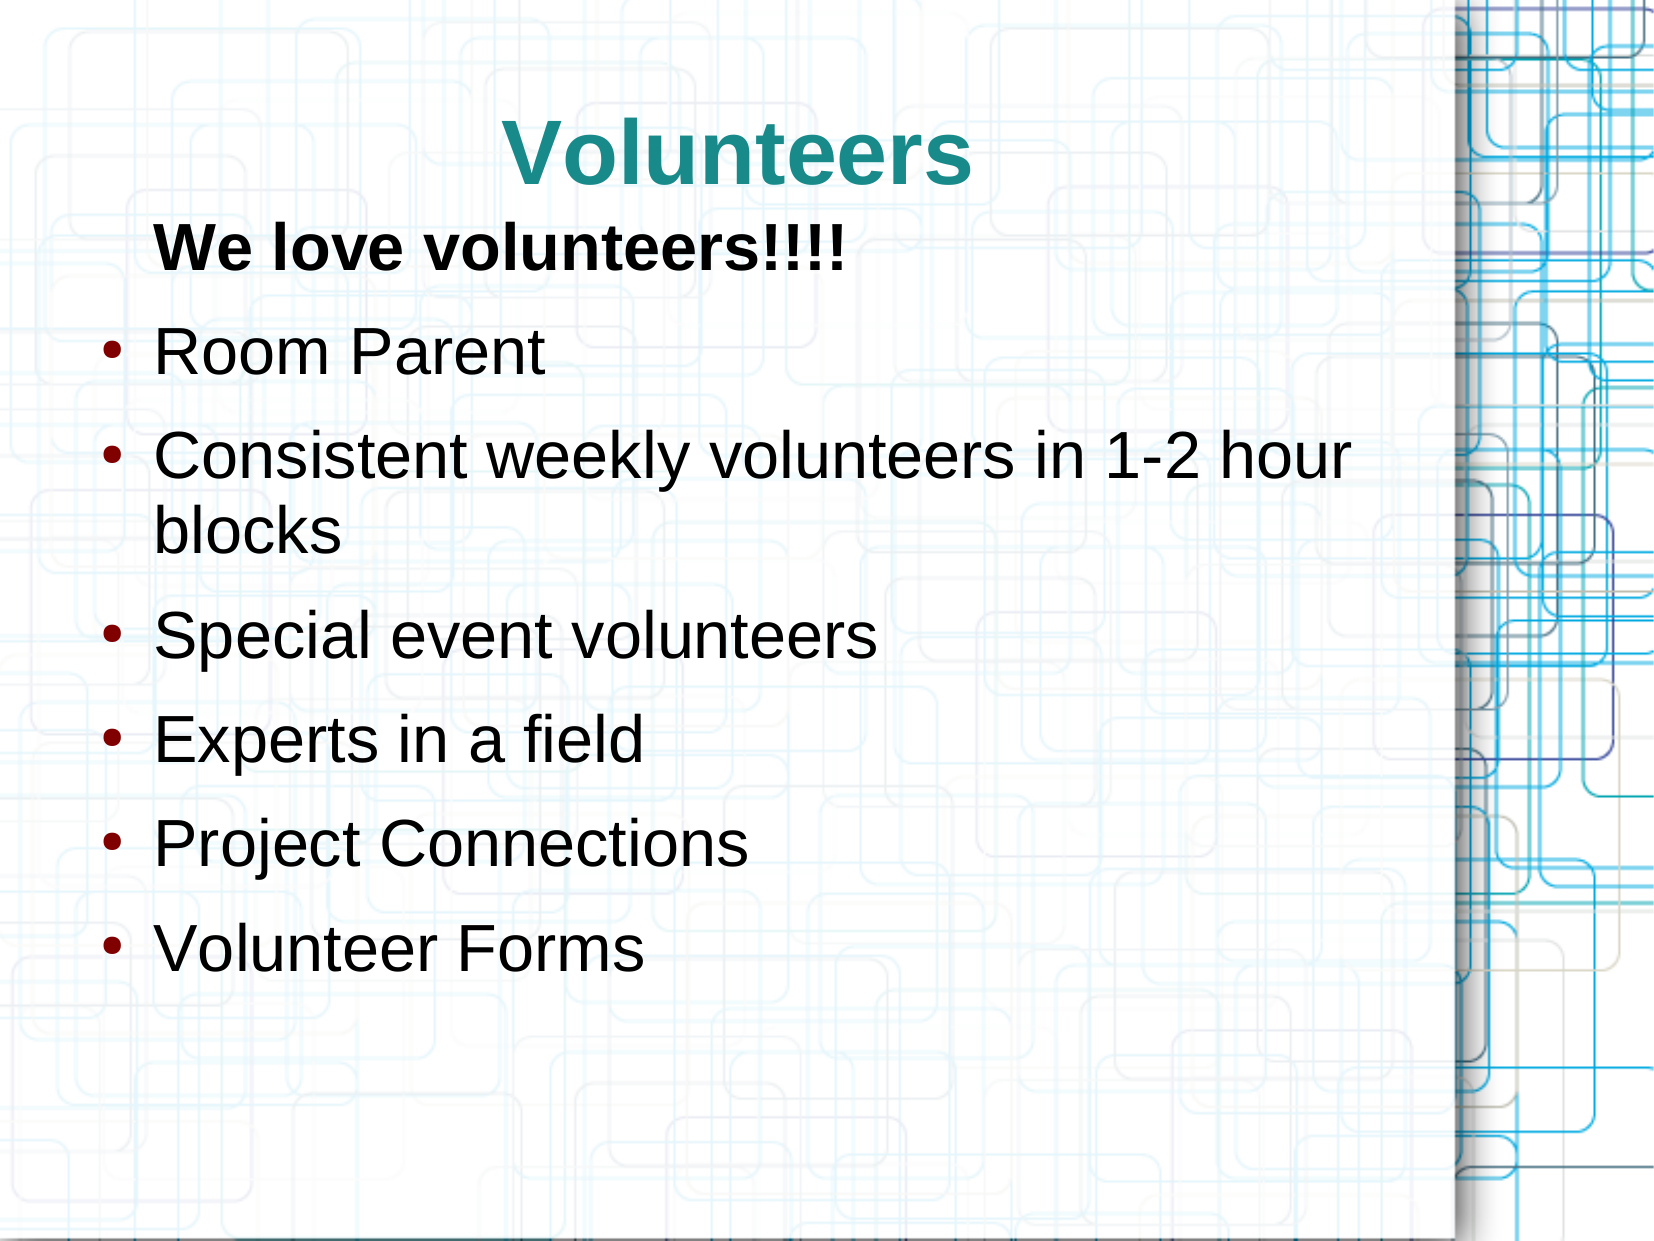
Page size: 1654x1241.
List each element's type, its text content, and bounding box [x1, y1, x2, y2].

picture [0, 0, 1654, 1241]
list We love volunteers!!!! Room Parent Consistent weekly volunteers in 1-2 hour blocks Special event volunteers Experts in a field Project Connections Volunteer Forms [82, 210, 1418, 1088]
title Volunteers [59, 49, 1418, 257]
